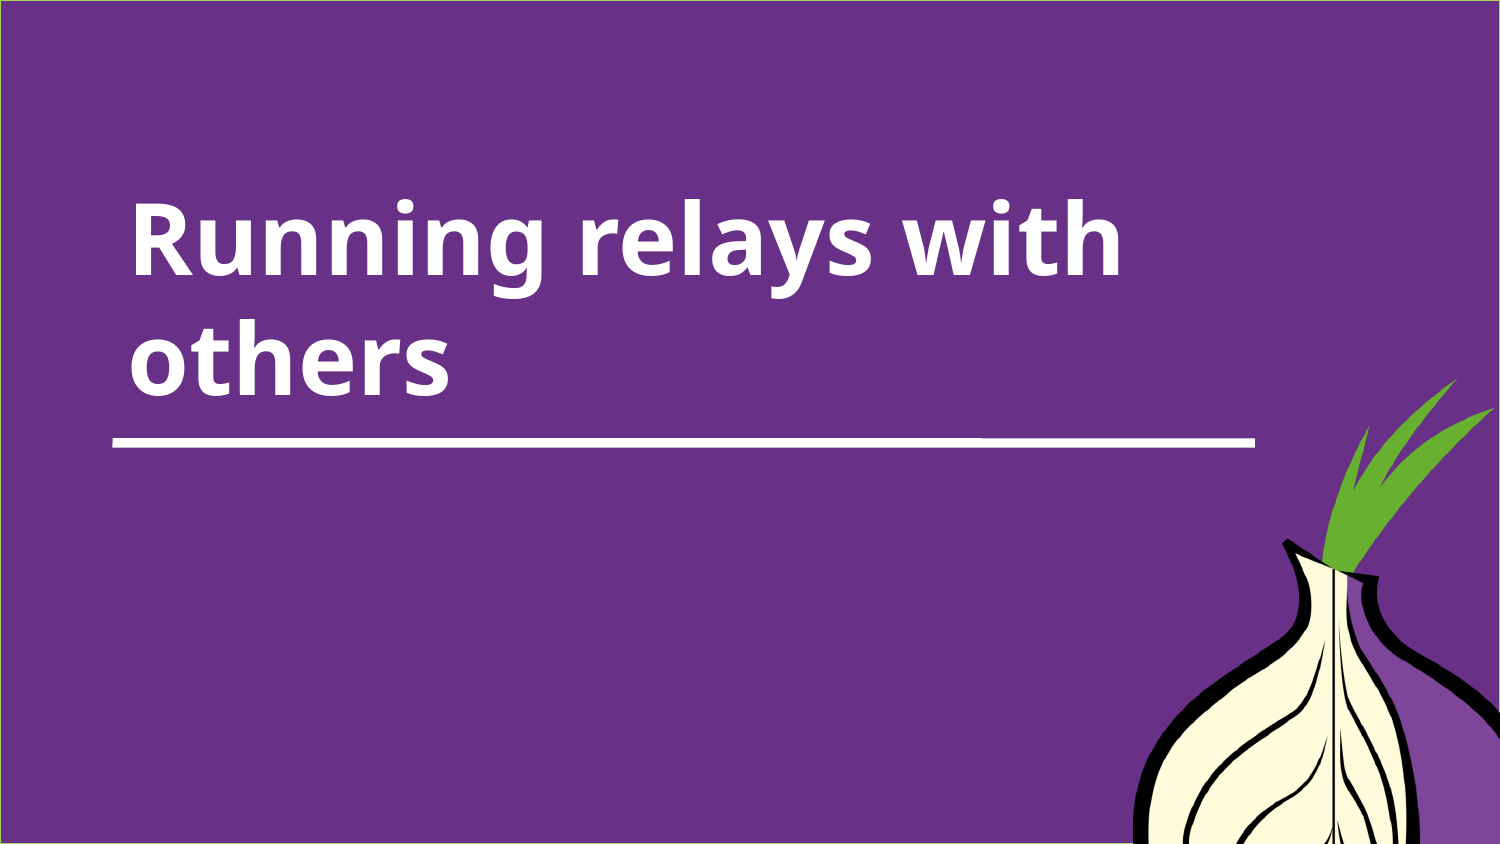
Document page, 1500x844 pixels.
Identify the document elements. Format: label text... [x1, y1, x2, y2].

text_box Running relays with others [112, 148, 1388, 443]
picture [1122, 377, 1500, 844]
